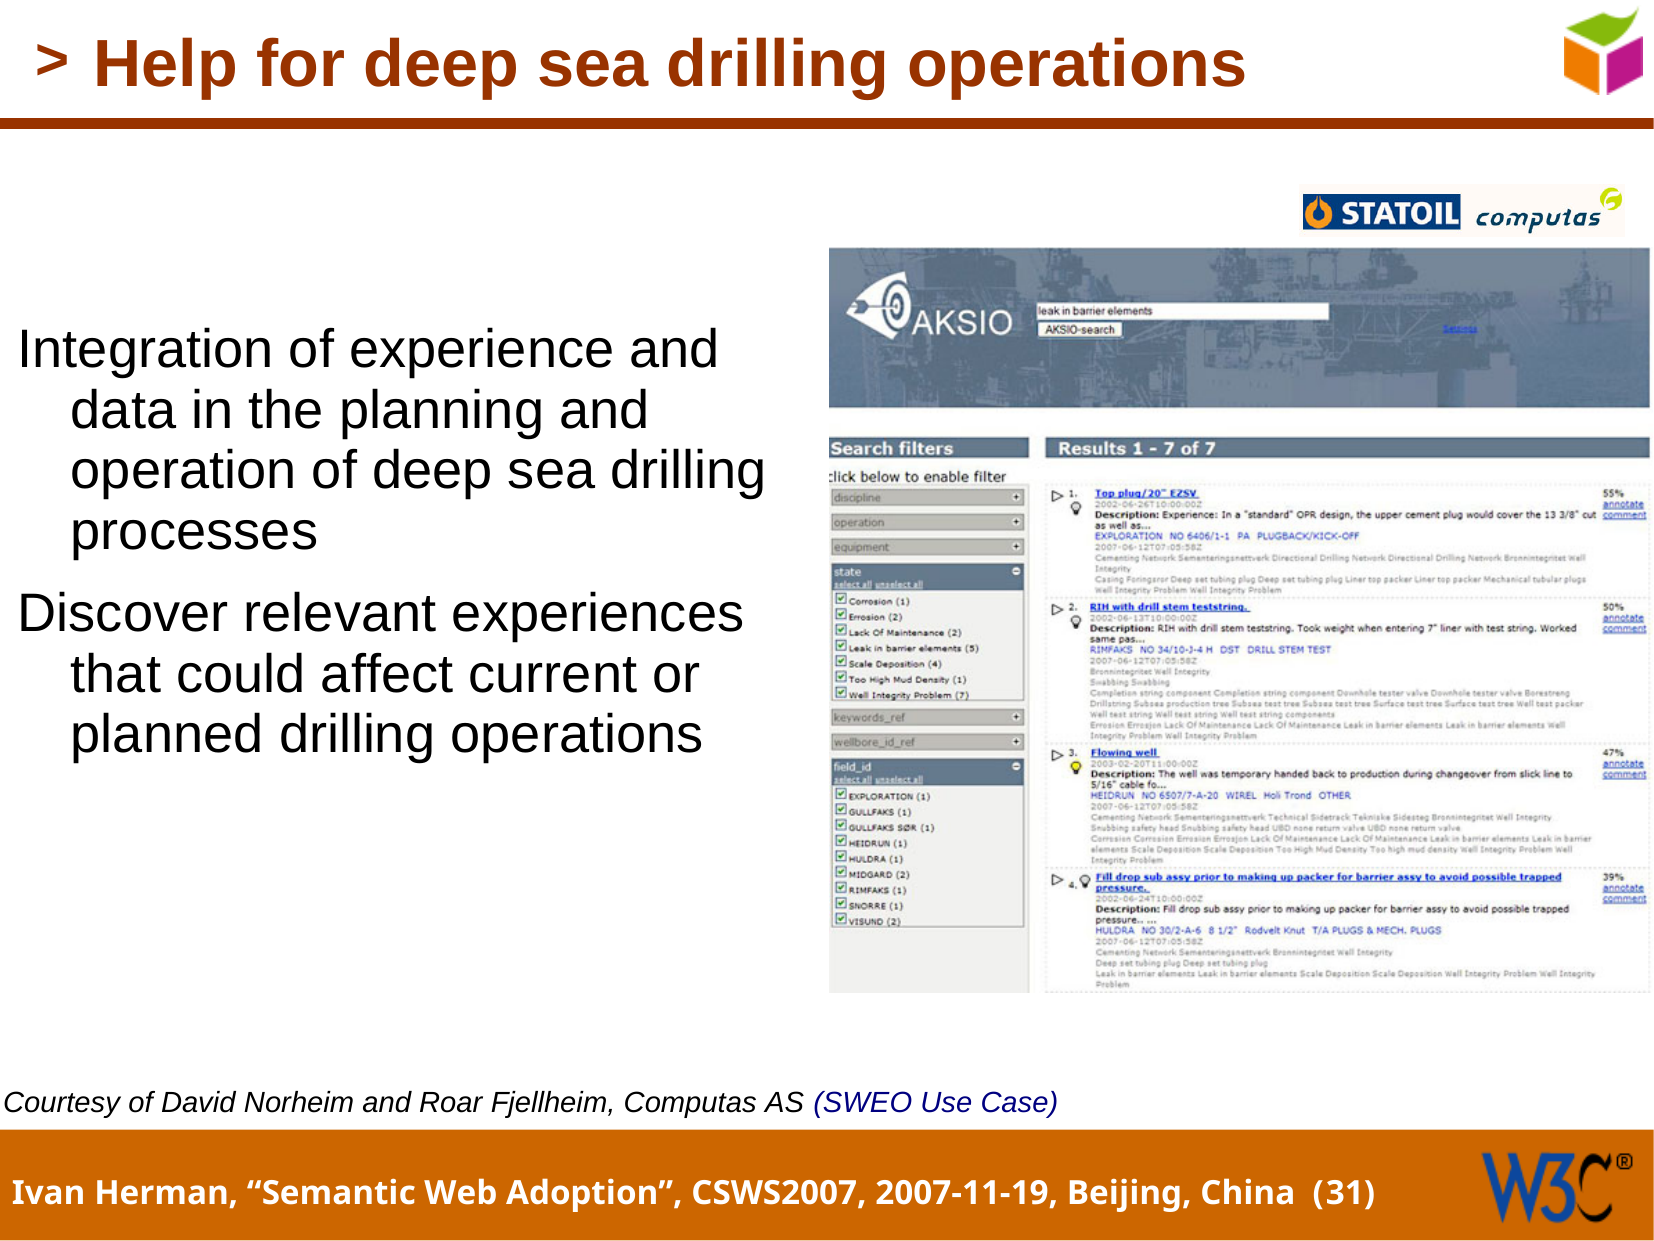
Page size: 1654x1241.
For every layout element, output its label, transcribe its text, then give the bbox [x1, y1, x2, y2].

list Integration of experience and data in the planning and operation of deep sea drilling processes Discover relevant experiences that could affect current or planned drilling operations [0, 318, 821, 1052]
title Help for deep sea drilling operations [93, 0, 1493, 124]
picture [1564, 5, 1643, 95]
picture [829, 247, 1654, 993]
picture [1477, 1149, 1639, 1228]
text_box Courtesy of David Norheim and Roar Fjellheim, Computas AS (SWEO Use Case) [0, 1080, 1075, 1129]
picture [1299, 184, 1625, 237]
